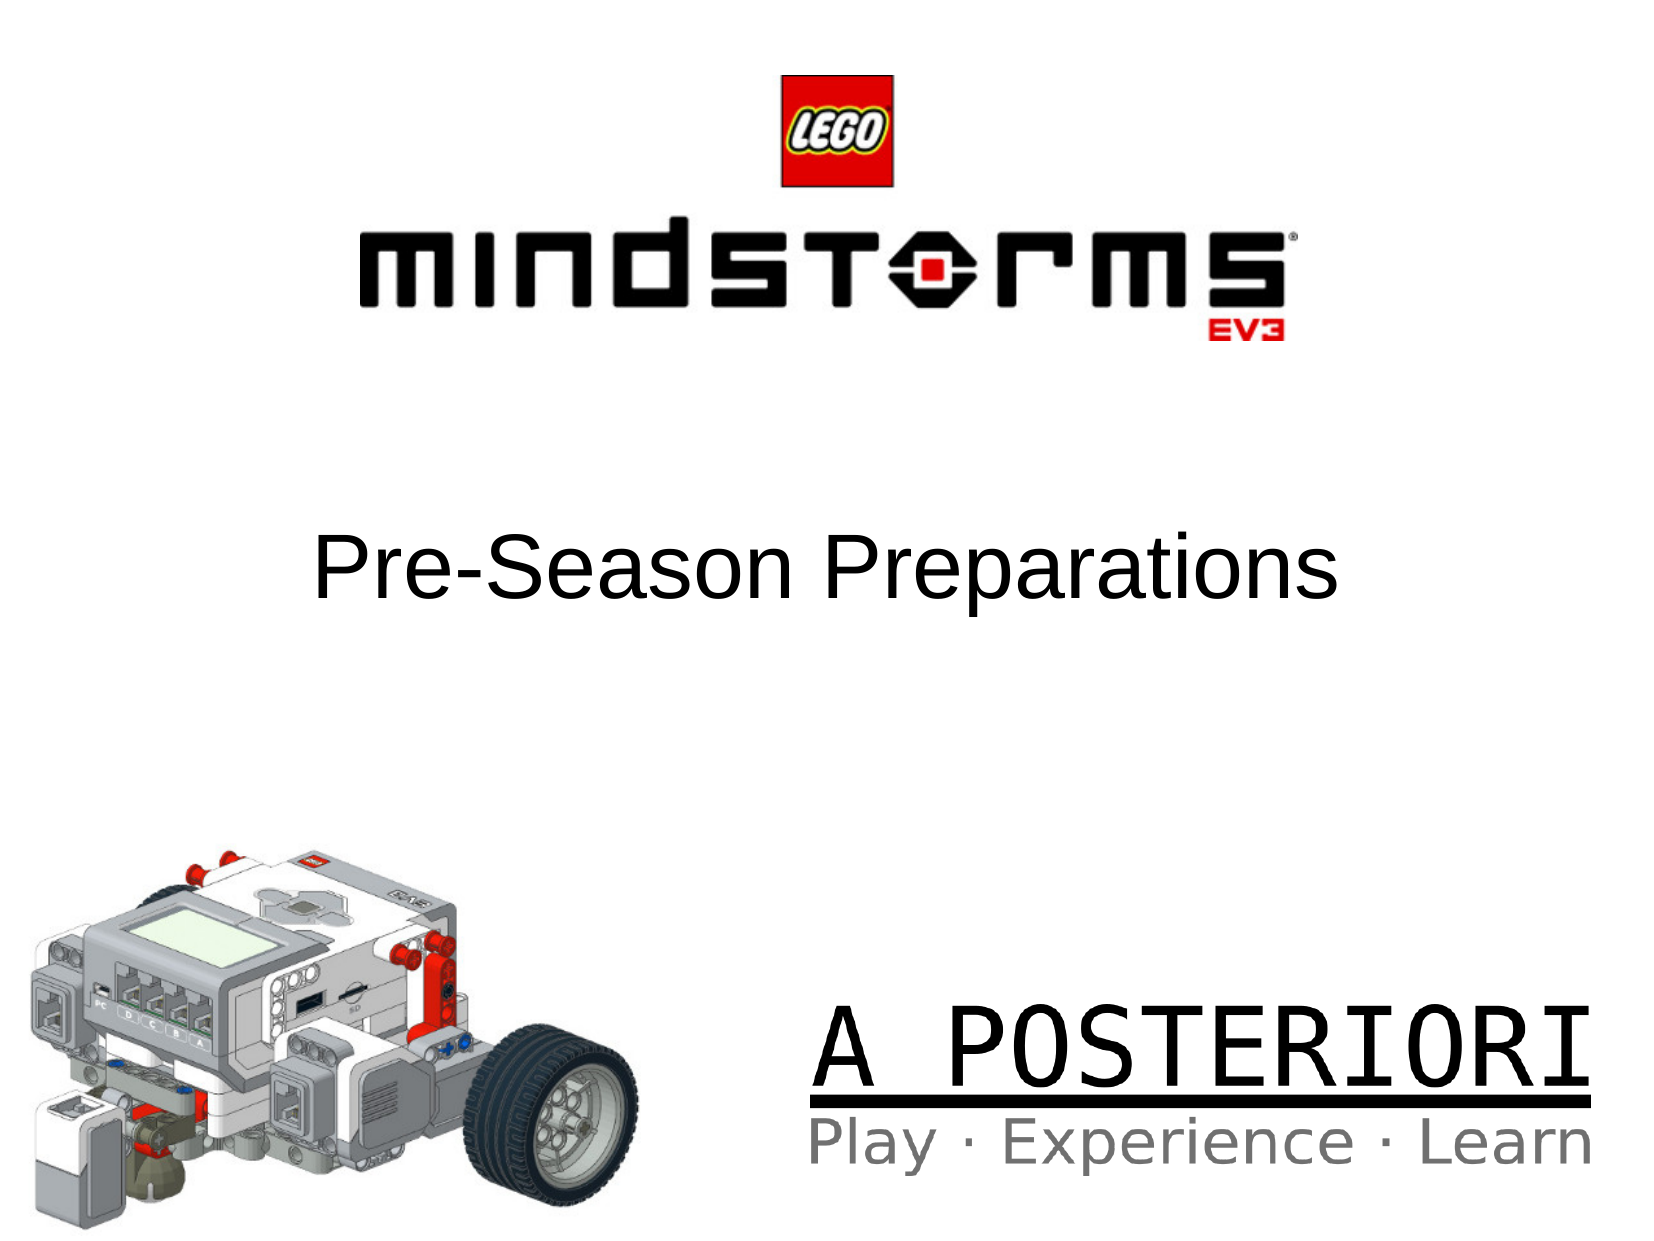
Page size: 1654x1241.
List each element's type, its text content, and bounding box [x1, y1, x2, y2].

picture [810, 1004, 1591, 1176]
picture [0, 833, 646, 1236]
title Pre-Season Preparations [82, 361, 1571, 772]
picture [360, 75, 1298, 341]
